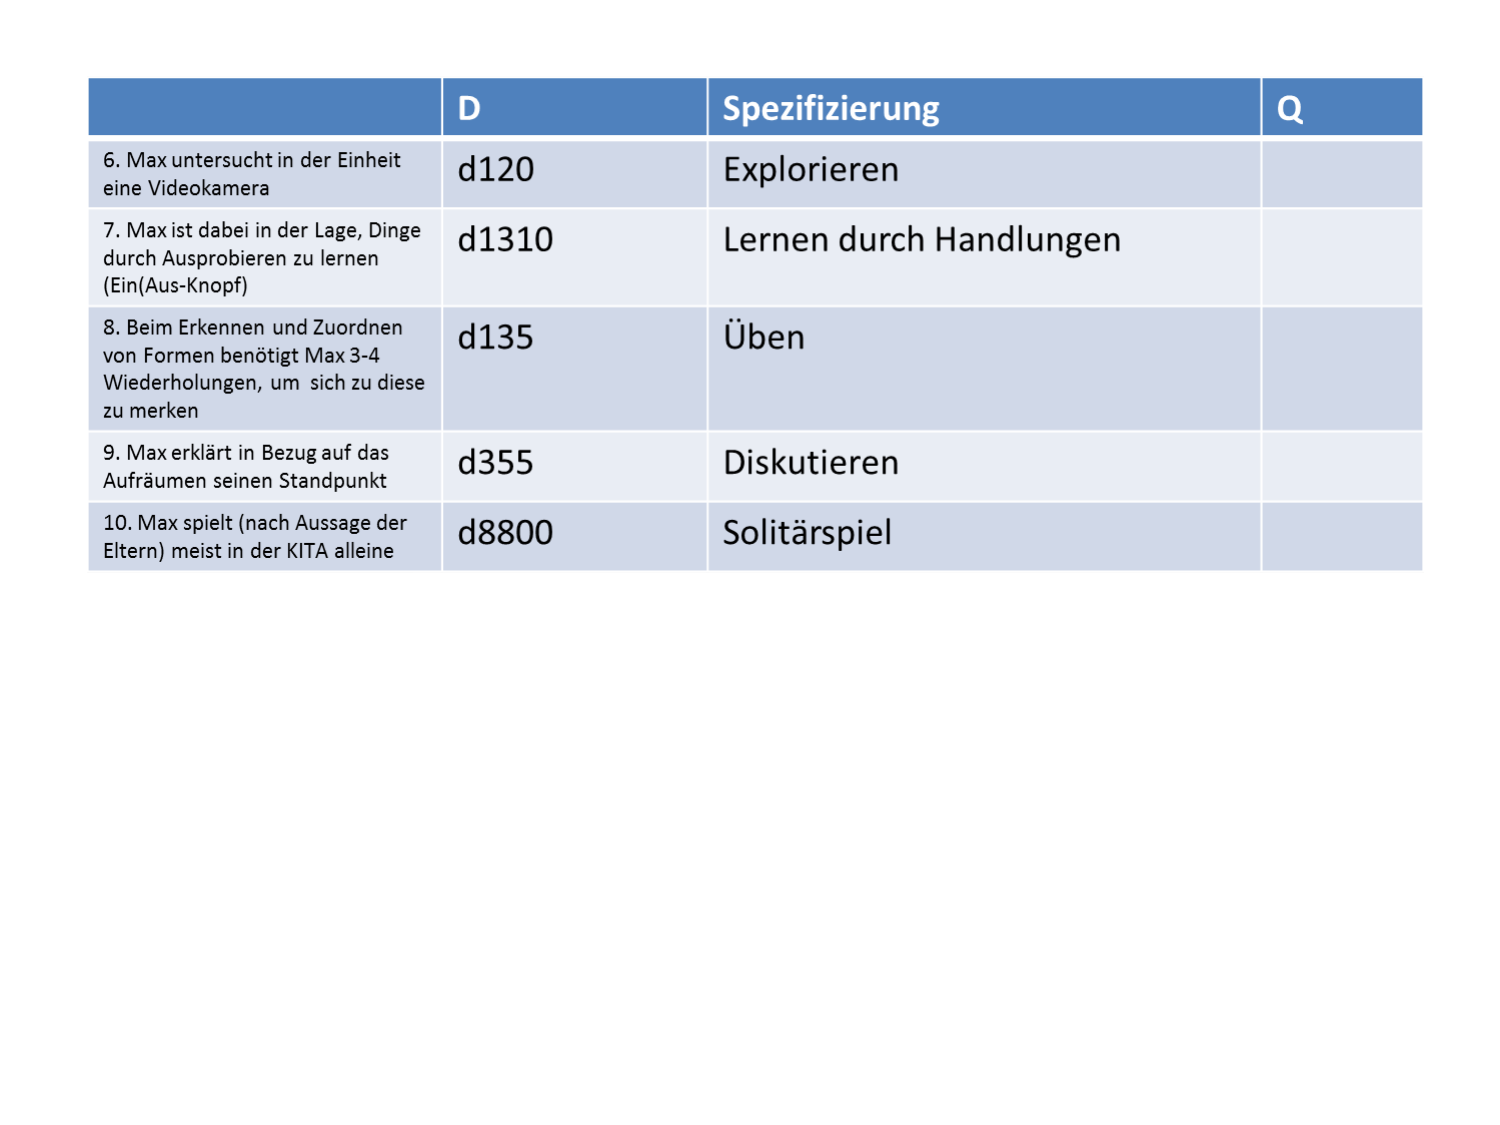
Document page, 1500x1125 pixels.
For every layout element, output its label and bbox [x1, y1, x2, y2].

picture [87, 72, 1424, 579]
